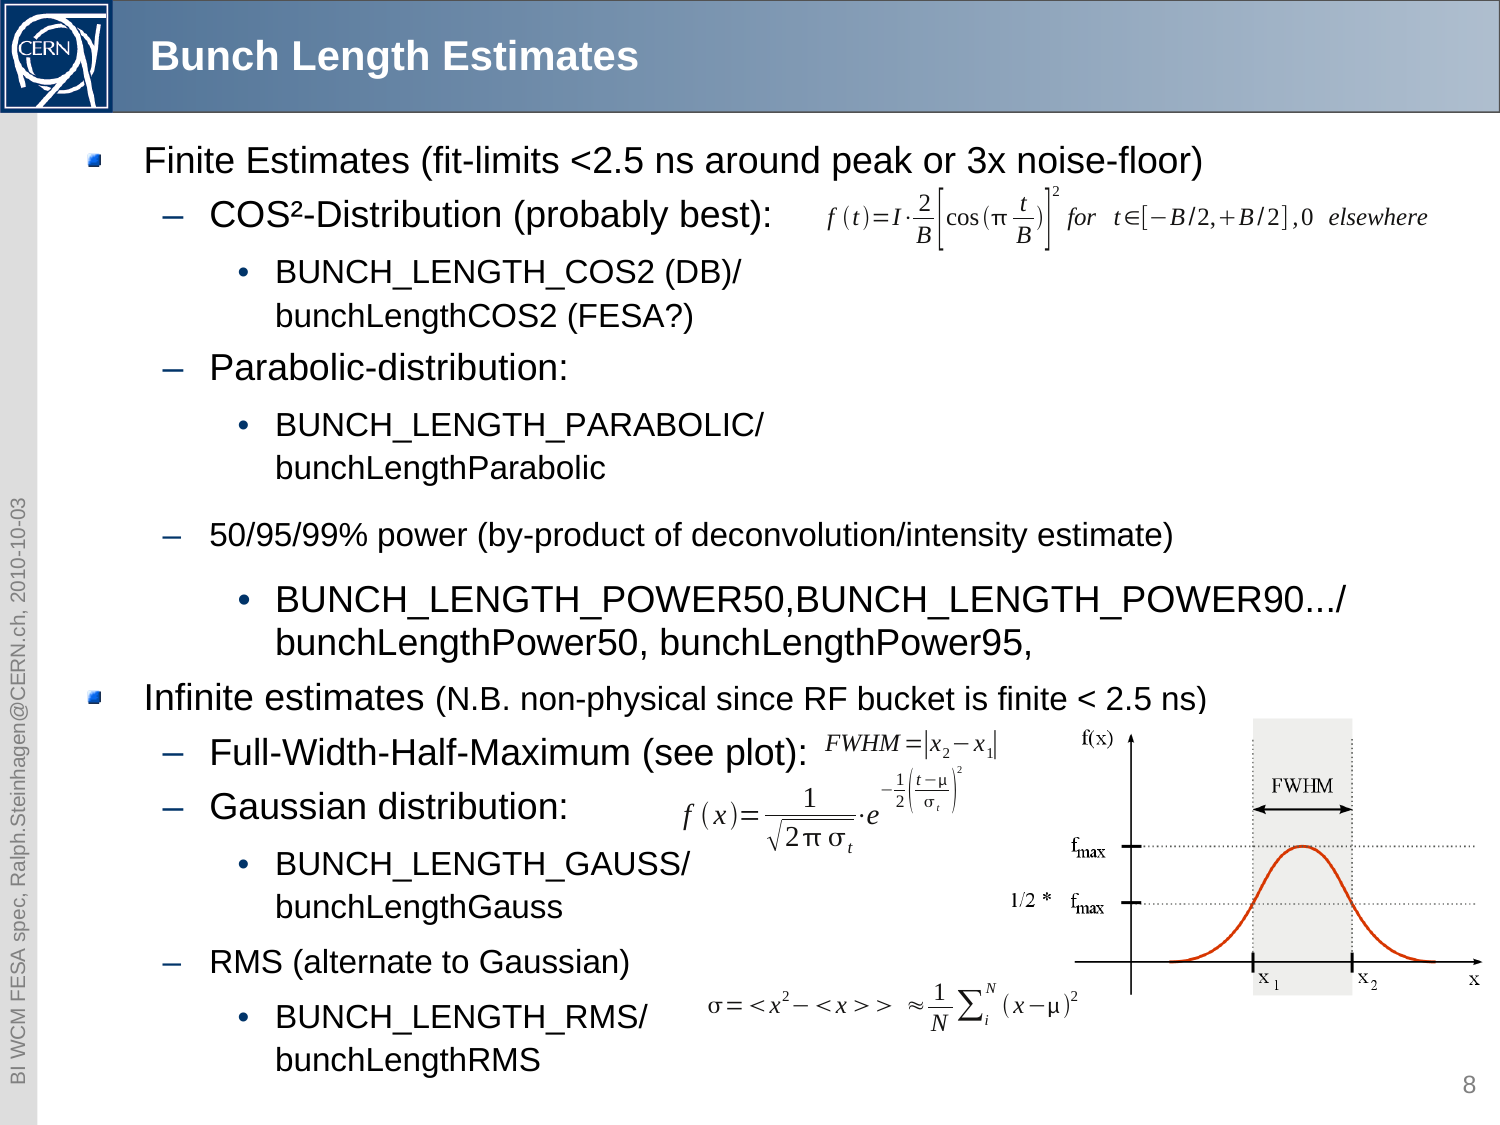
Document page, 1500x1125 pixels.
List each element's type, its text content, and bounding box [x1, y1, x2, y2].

list Finite Estimates (fit-limits <2.5 ns around peak or 3x noise-floor) COS²-Distribution (probably best): BUNCH_LENGTH_COS2 (DB)/ bunchLengthCOS2 (FESA?) Parabolic-distribution: BUNCH_LENGTH_PARABOLIC/ bunchLengthParabolic 50/95/99% power (by-product of deconvolution/intensity estimate) BUNCH_LENGTH_POWER50,BUNCH_LENGTH_POWER90.../ bunchLengthPower50, bunchLengthPower95, Infinite estimates (N.B. non-physical since RF bucket is finite < 2.5 ns) Full-Width-Half-Maximum (see plot): Gaussian distribution: BUNCH_LENGTH_GAUSS/ bunchLengthGauss RMS (alternate to Gaussian) BUNCH_LENGTH_RMS/ bunchLengthRMS [87, 137, 1438, 1079]
chart [669, 765, 969, 858]
chart [700, 977, 1085, 1037]
chart [815, 183, 1435, 252]
picture [1004, 714, 1498, 1008]
chart [817, 729, 1007, 761]
picture [0, 0, 113, 113]
title Bunch Length Estimates [150, 7, 1201, 106]
